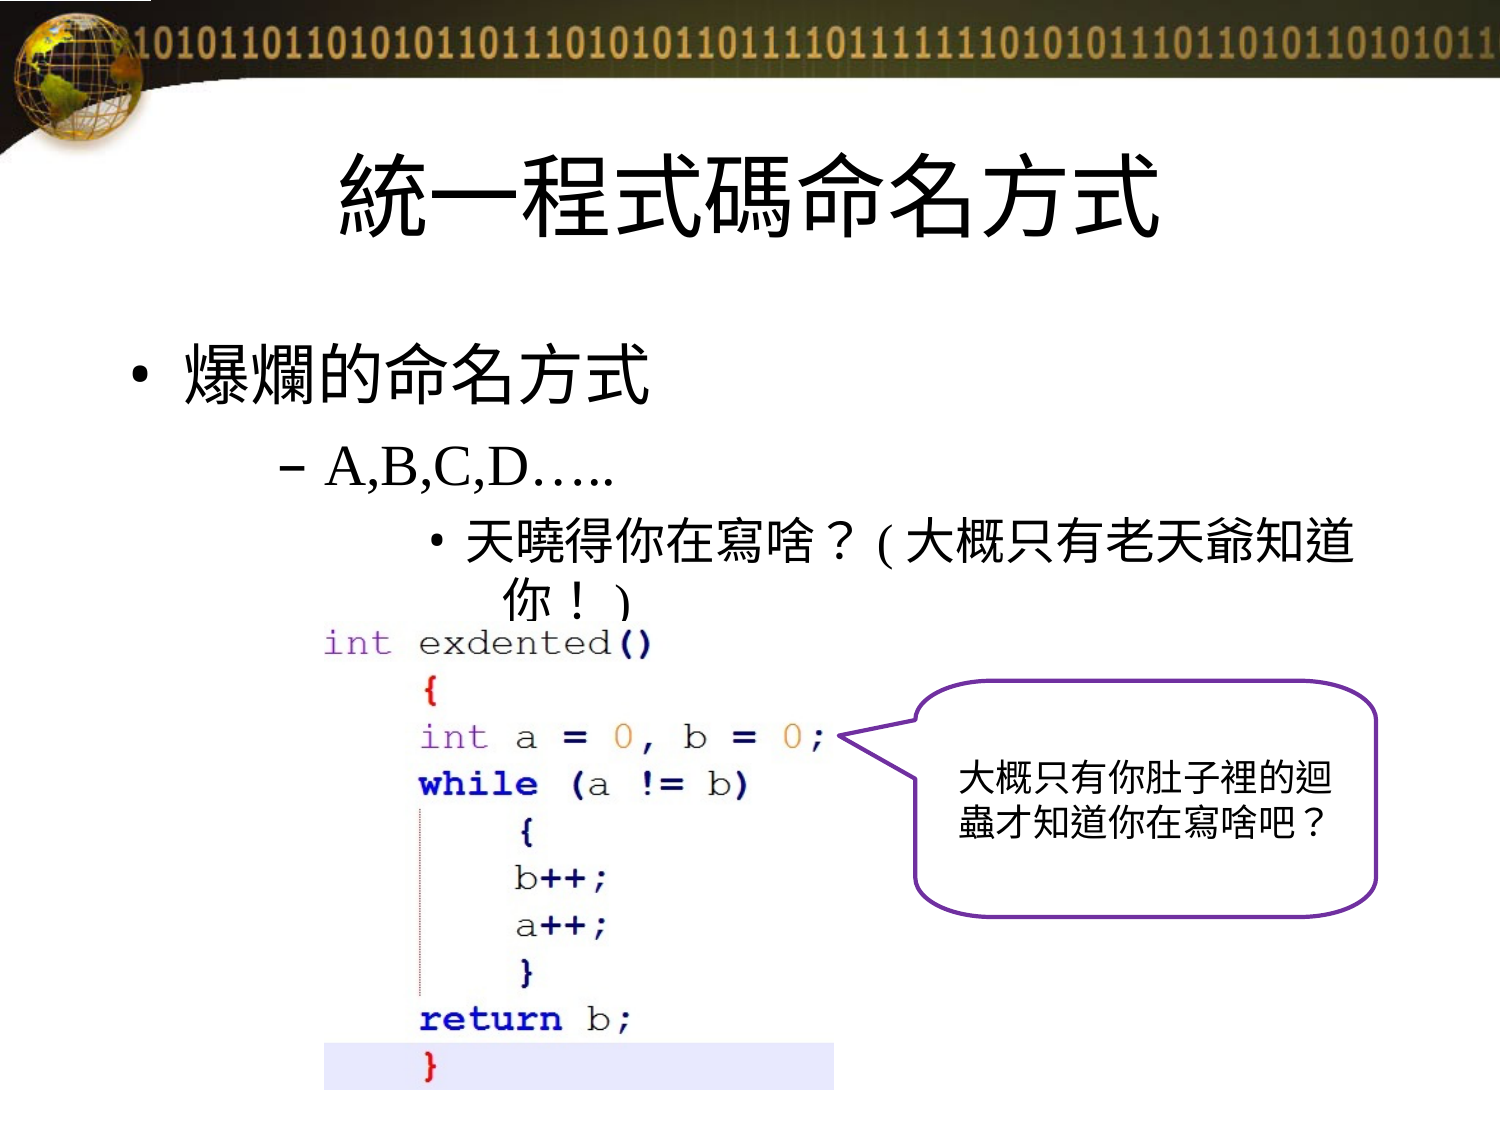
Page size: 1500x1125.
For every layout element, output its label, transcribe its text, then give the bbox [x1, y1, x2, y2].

list 爆爛的命名方式 A,B,C,D….. 天曉得你在寫啥？(大概只有老天爺知道你！) [112, 324, 1388, 1000]
picture [324, 621, 834, 1090]
title 統一程式碼命名方式 [112, 99, 1388, 288]
text_box 大概只有你肚子裡的迴蟲才知道你在寫啥吧？ [838, 680, 1377, 918]
